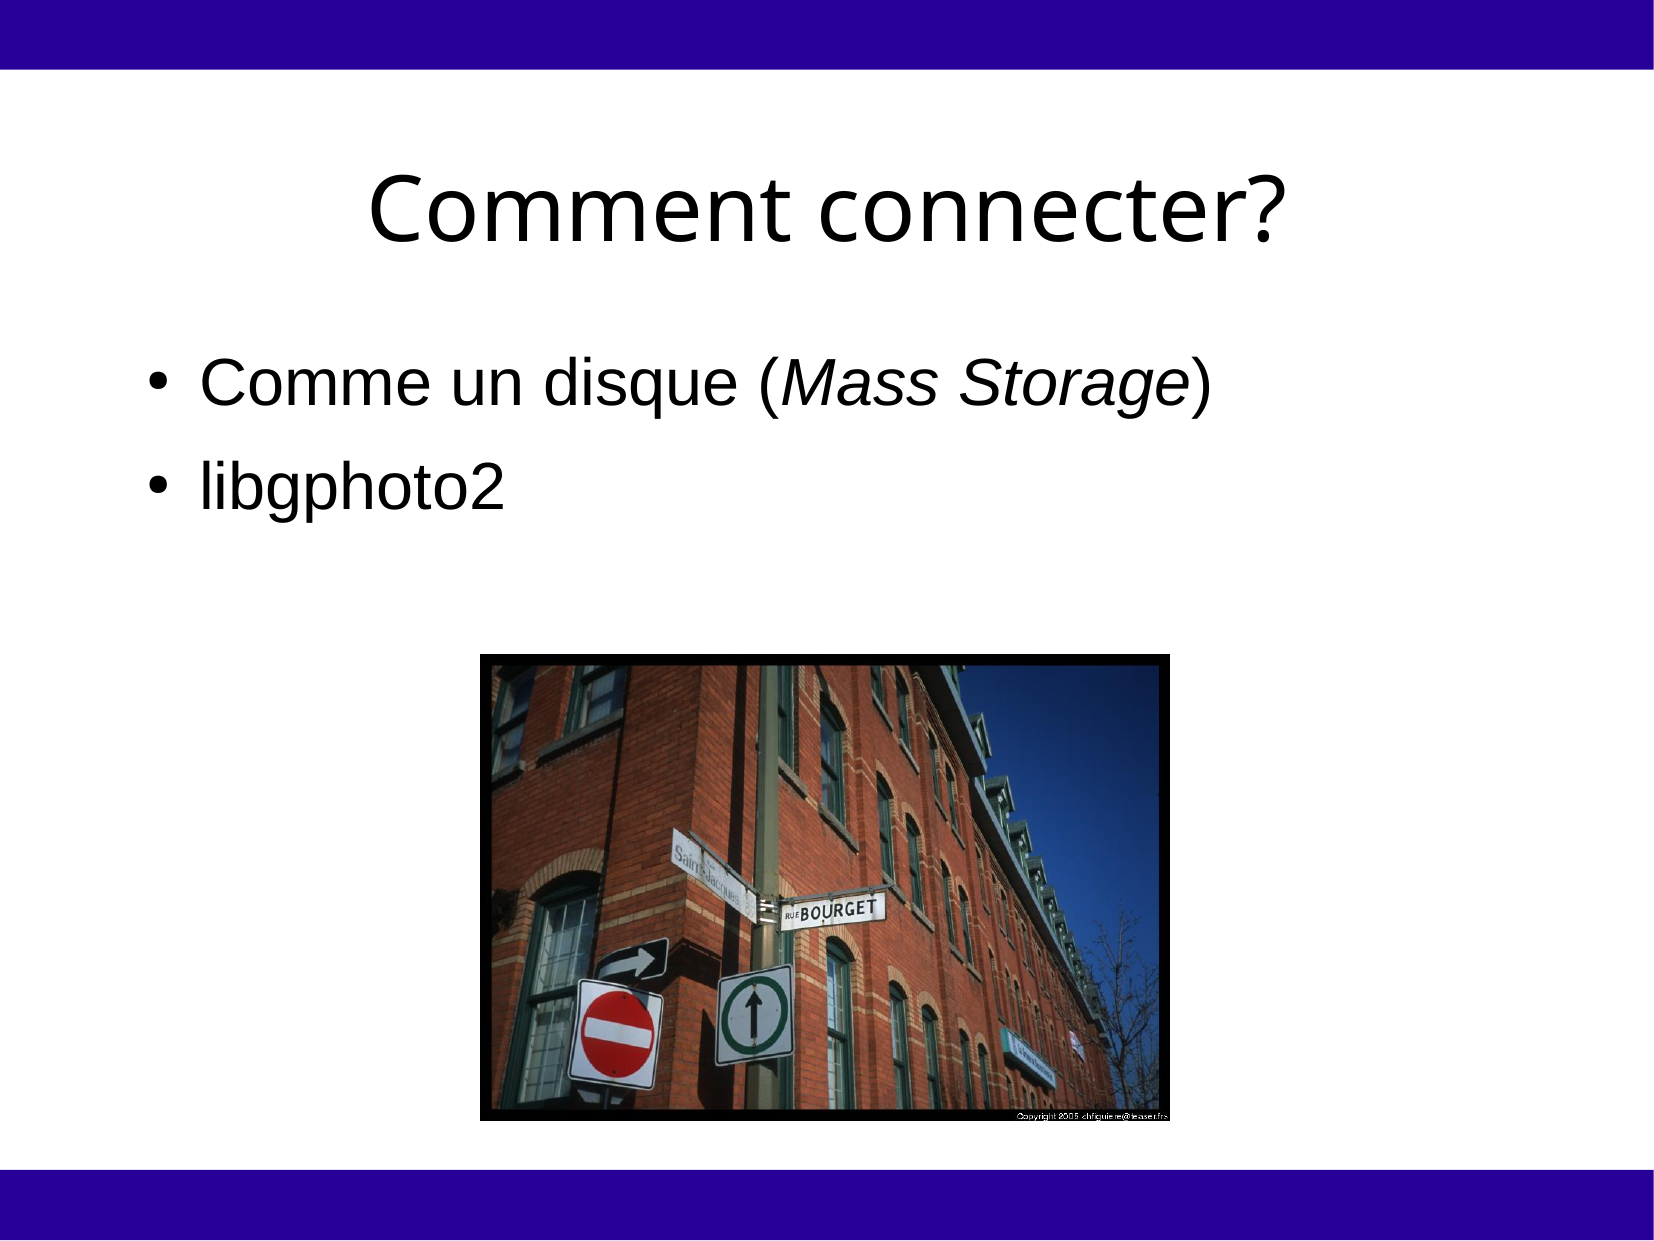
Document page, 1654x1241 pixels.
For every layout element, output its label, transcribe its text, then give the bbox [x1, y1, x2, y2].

title Comment connecter? [121, 102, 1534, 311]
list Comme un disque (Mass Storage) libgphoto2 [110, 344, 1535, 605]
picture [480, 654, 1170, 1121]
